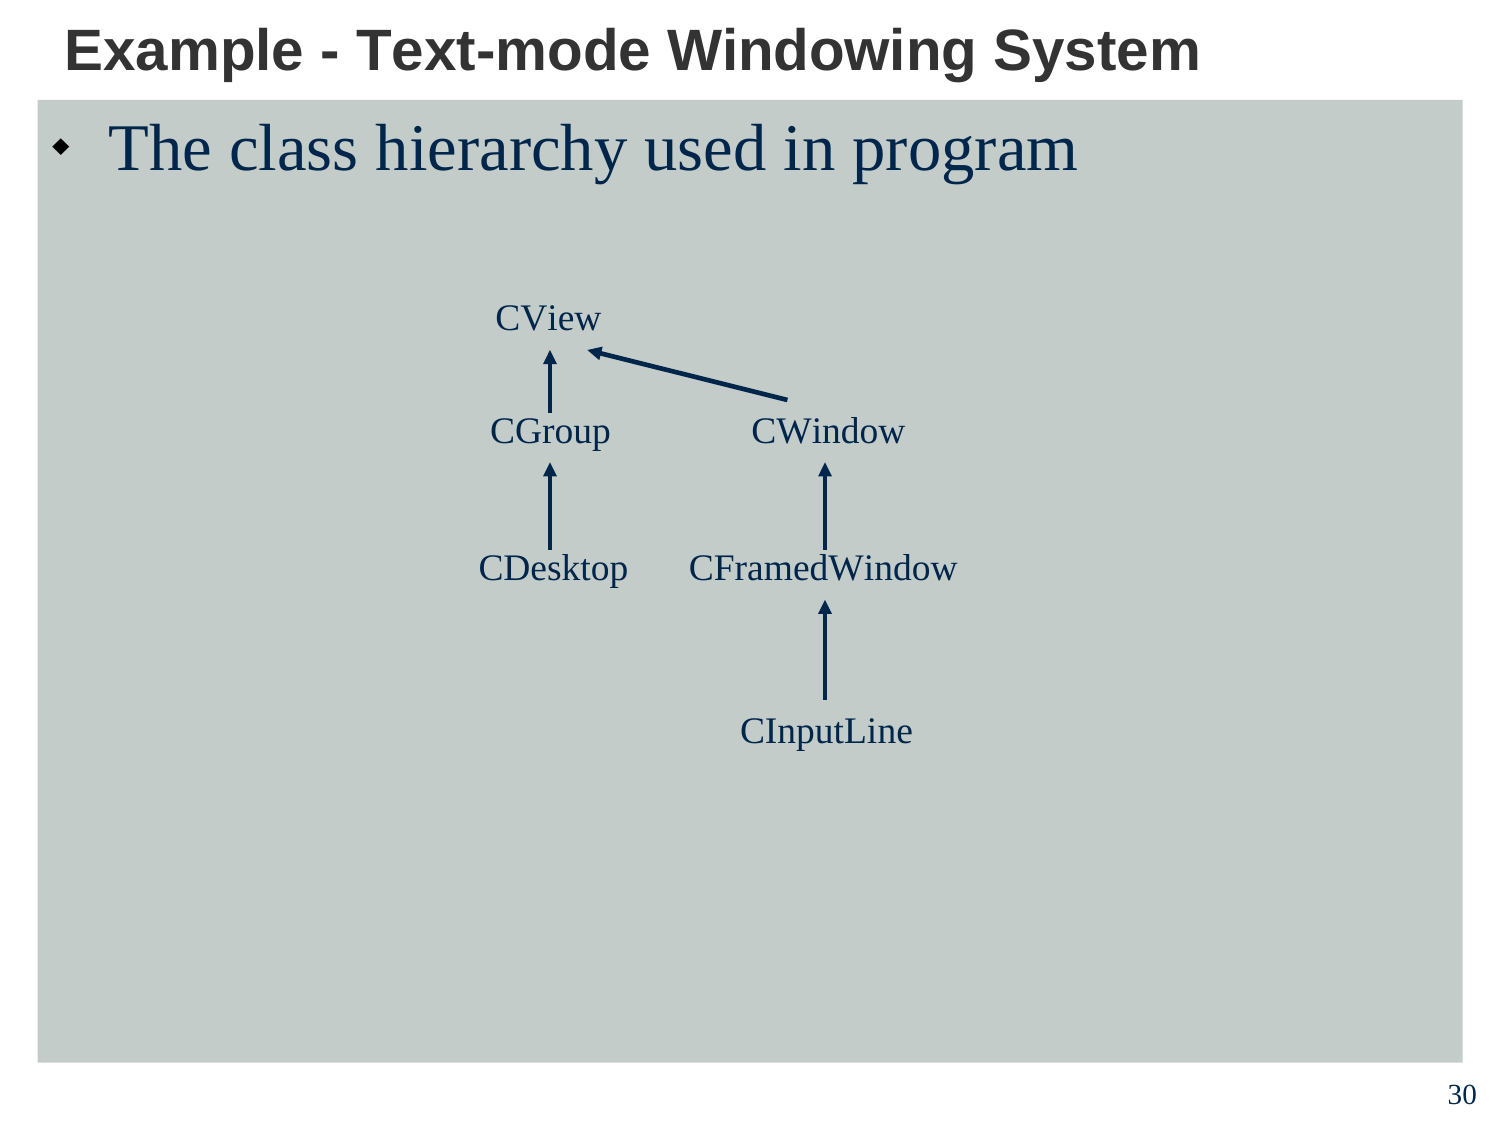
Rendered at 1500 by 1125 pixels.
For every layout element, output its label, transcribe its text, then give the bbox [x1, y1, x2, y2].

text_box CFramedWindow [673, 537, 973, 598]
text_box CView [480, 287, 617, 348]
text_box CInputLine [725, 699, 929, 761]
text_box CGroup [474, 399, 627, 461]
title Example - Text-mode Windowing System [50, 0, 1450, 91]
list The class hierarchy used in program [37, 99, 1463, 1063]
text_box CDesktop [463, 537, 644, 598]
text_box CWindow [736, 399, 921, 461]
